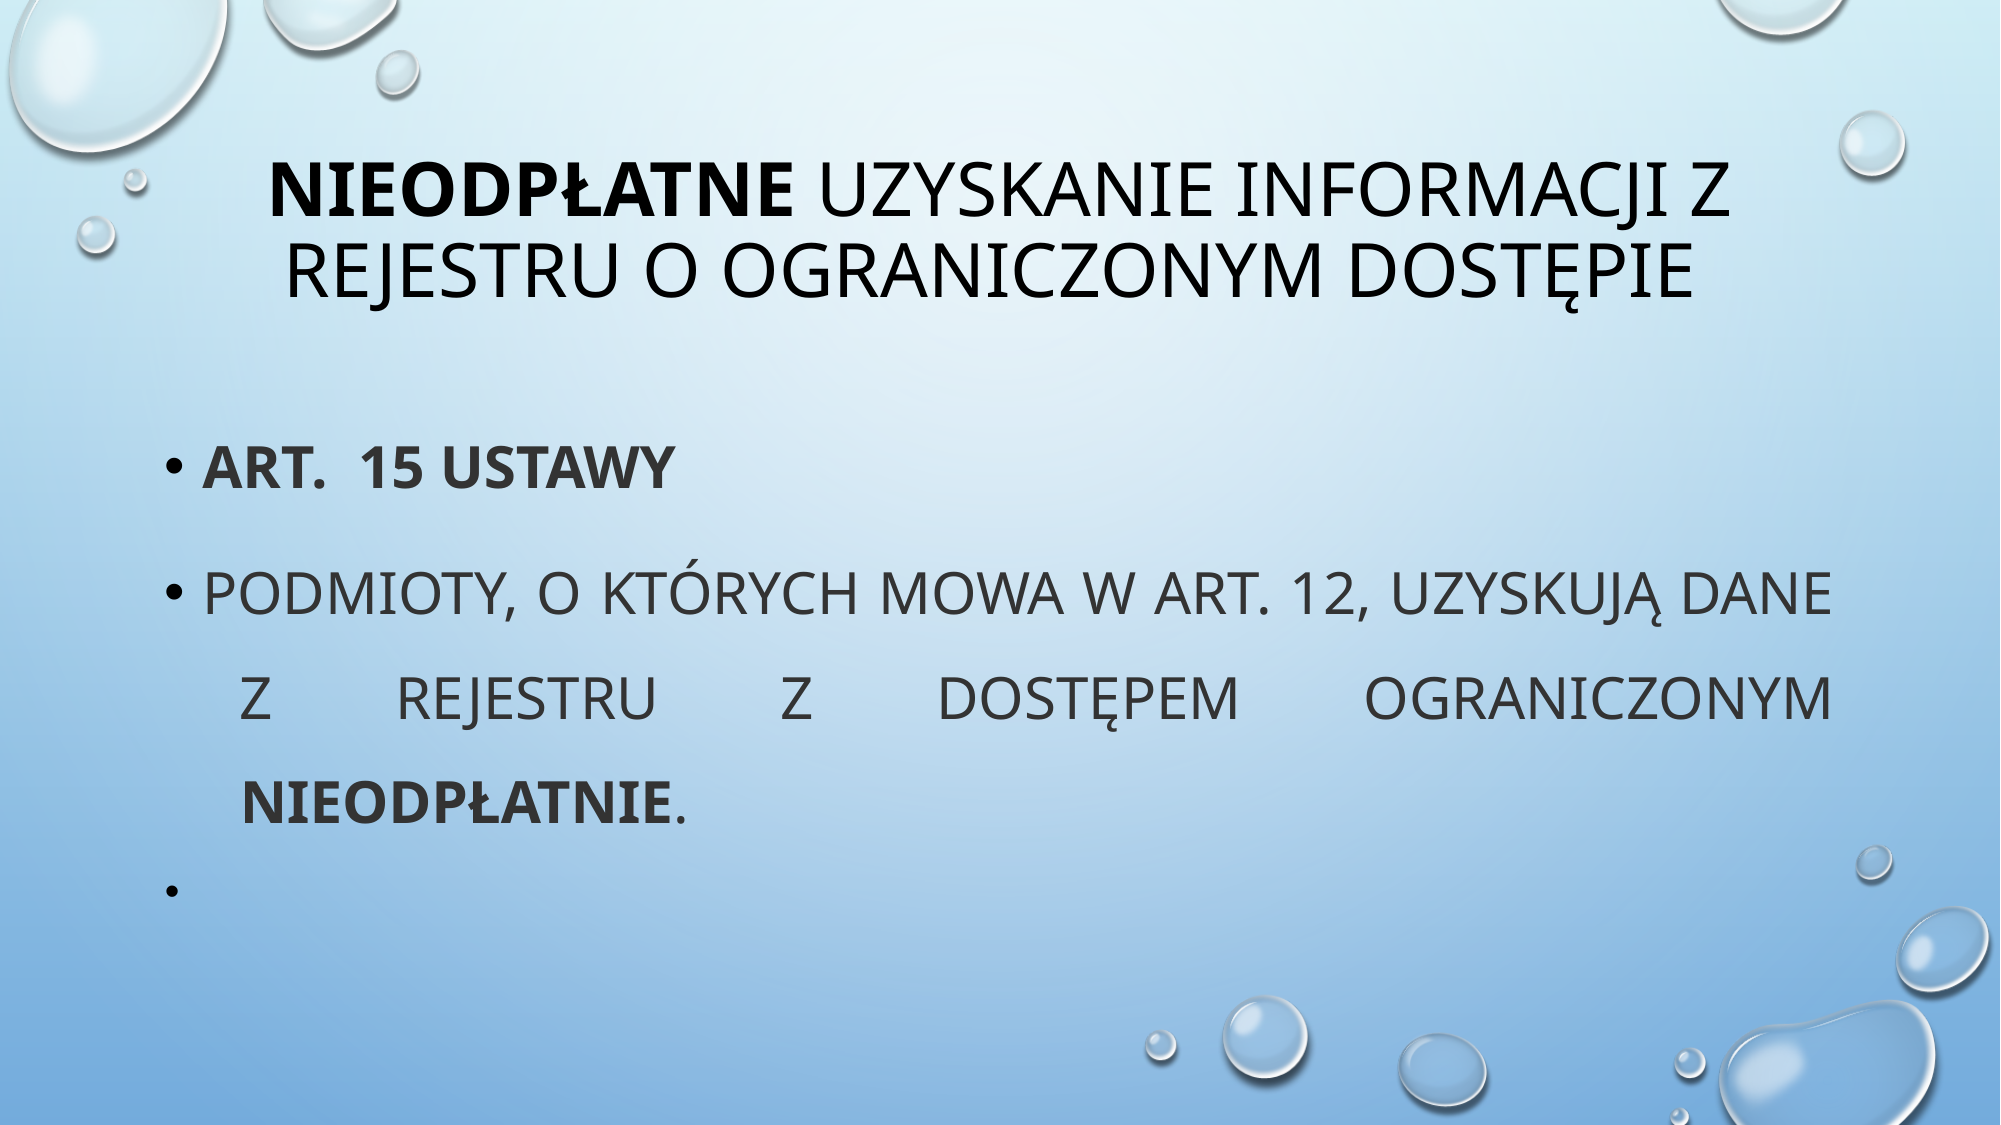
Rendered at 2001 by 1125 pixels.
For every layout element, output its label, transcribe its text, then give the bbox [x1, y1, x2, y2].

title Nieodpłatne uzyskanie informacji z Rejestru o ograniczonym dostępie [149, 101, 1851, 364]
list Art. 15 ustawy Podmioty, o których mowa w art. 12, uzyskują dane z Rejestru z dostępem ograniczonym nieodpłatnie. [149, 388, 1850, 950]
